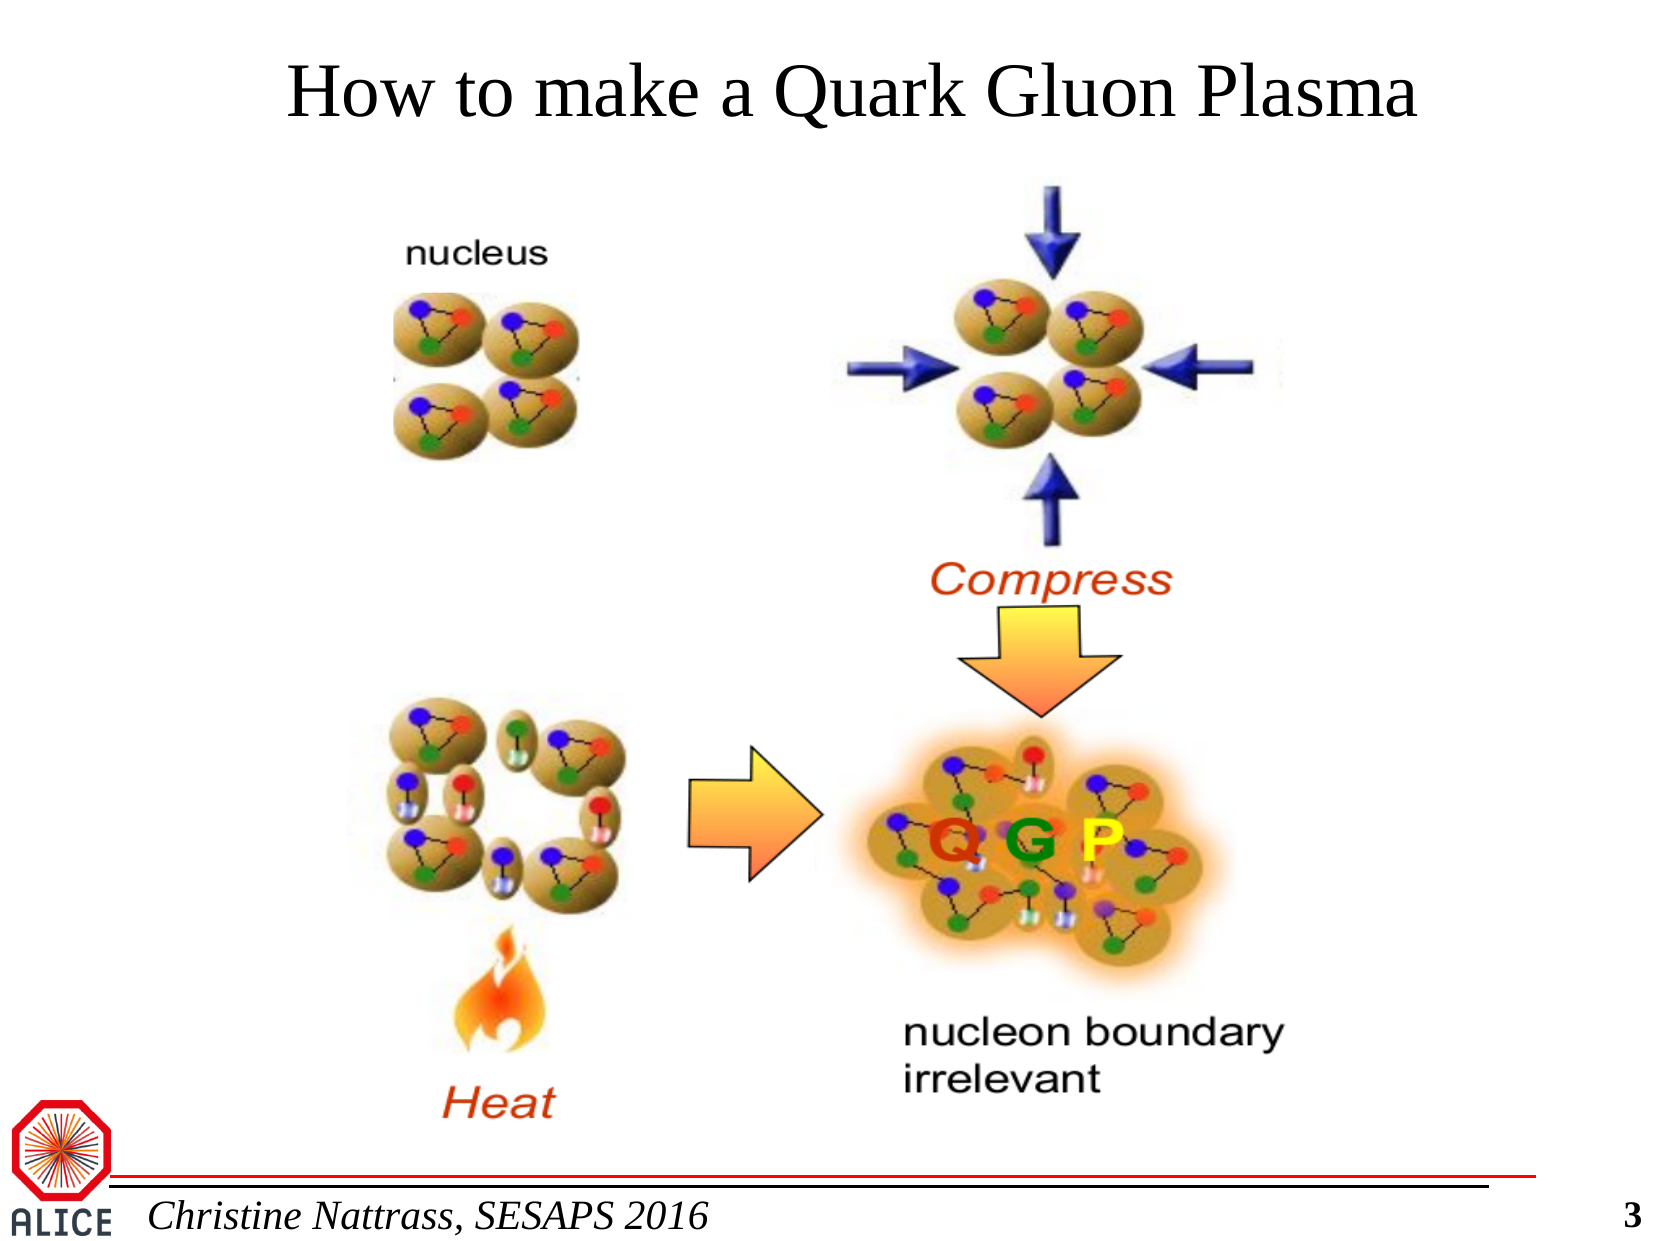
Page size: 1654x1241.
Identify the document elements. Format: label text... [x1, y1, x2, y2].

title How to make a Quark Gluon Plasma [212, 5, 1494, 176]
picture [11, 1100, 111, 1236]
picture [345, 149, 1321, 1137]
